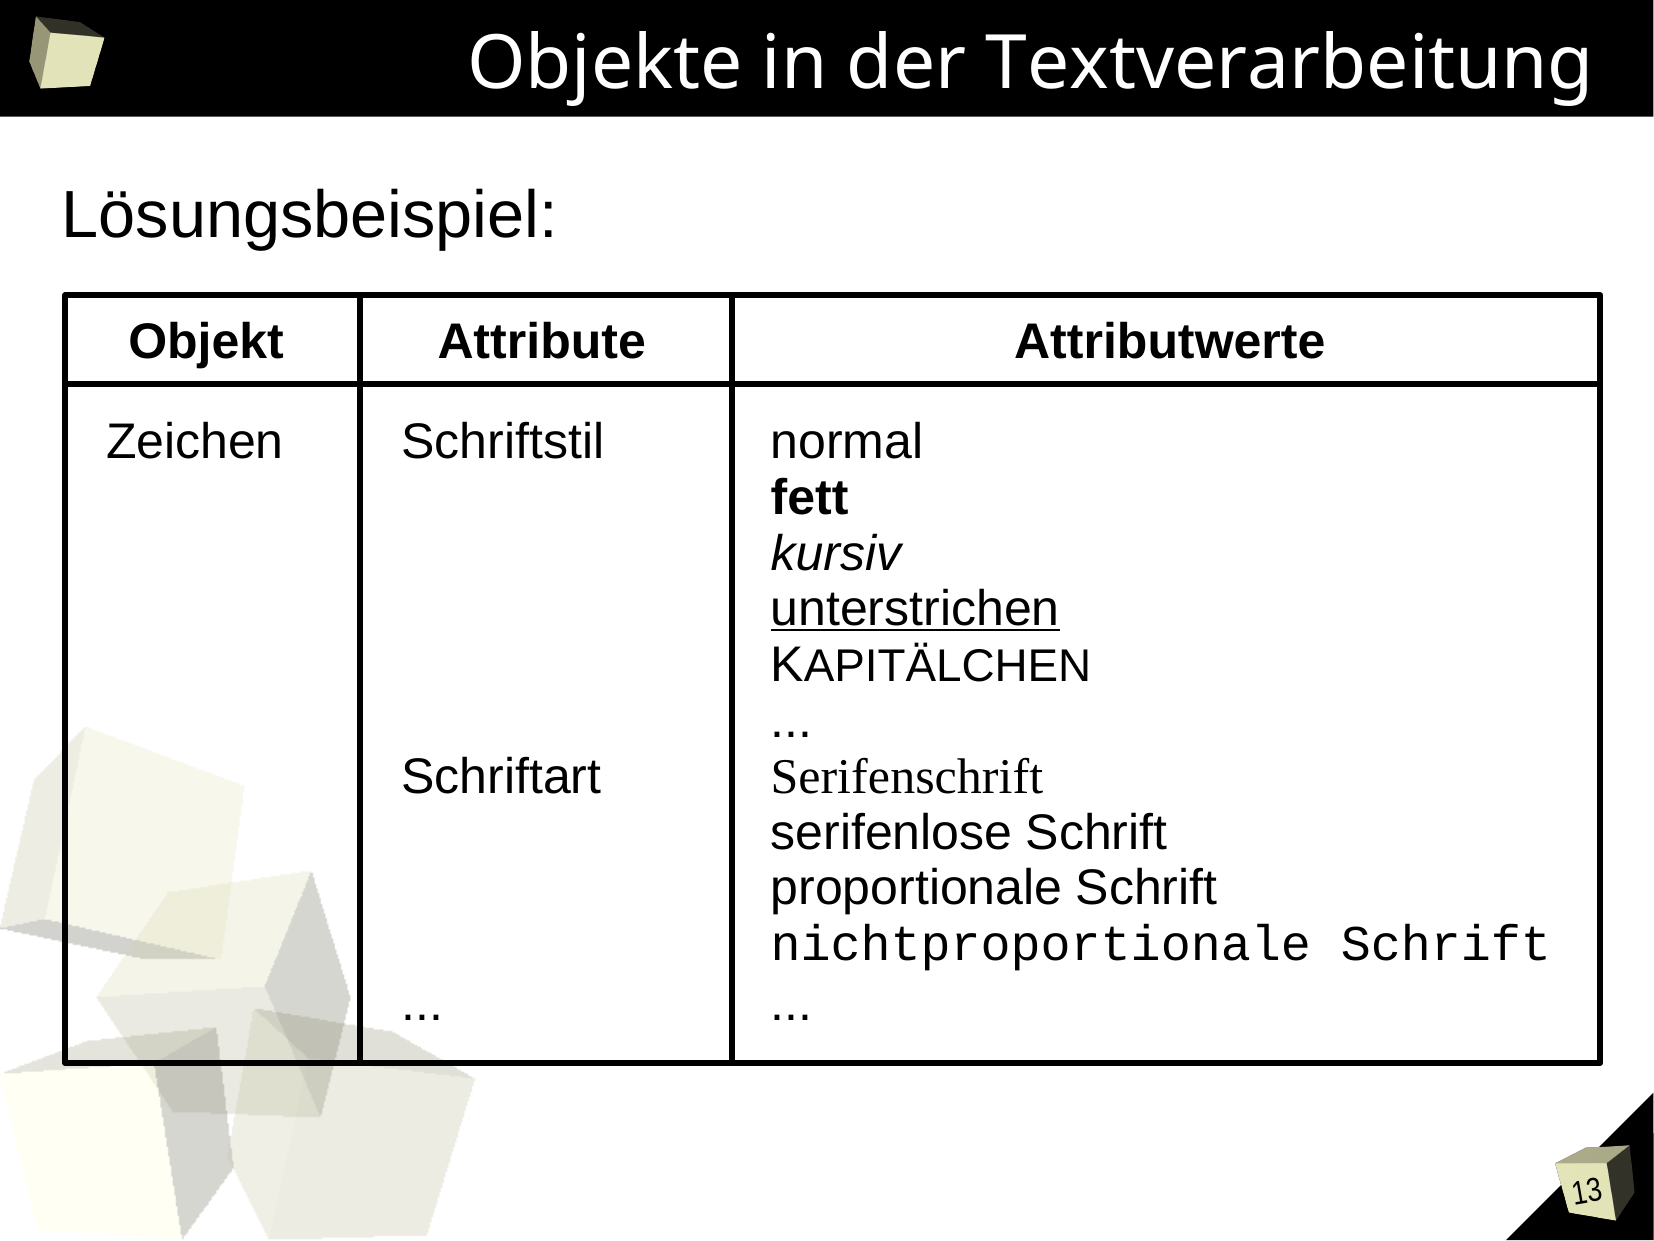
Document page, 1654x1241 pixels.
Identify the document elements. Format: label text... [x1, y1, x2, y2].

text_box Zeichen Schriftstil normal fett kursiv unterstrichen KAPITÄLCHEN ... Schriftart Serifenschrift serifenlose Schrift proportionale Schrift nichtproportionale Schrift ... ... [106, 413, 1601, 1032]
title Objekte in der Textverarbeitung [118, 0, 1595, 119]
text_box Objekt Attribute Attributwerte [735, 312, 1571, 369]
text_box Objekt Attribute Attributwerte [363, 312, 729, 369]
picture [0, 726, 477, 1241]
text_box Objekt Attribute Attributwerte [100, 312, 357, 369]
list Lösungsbeispiel: [44, 177, 1611, 1214]
